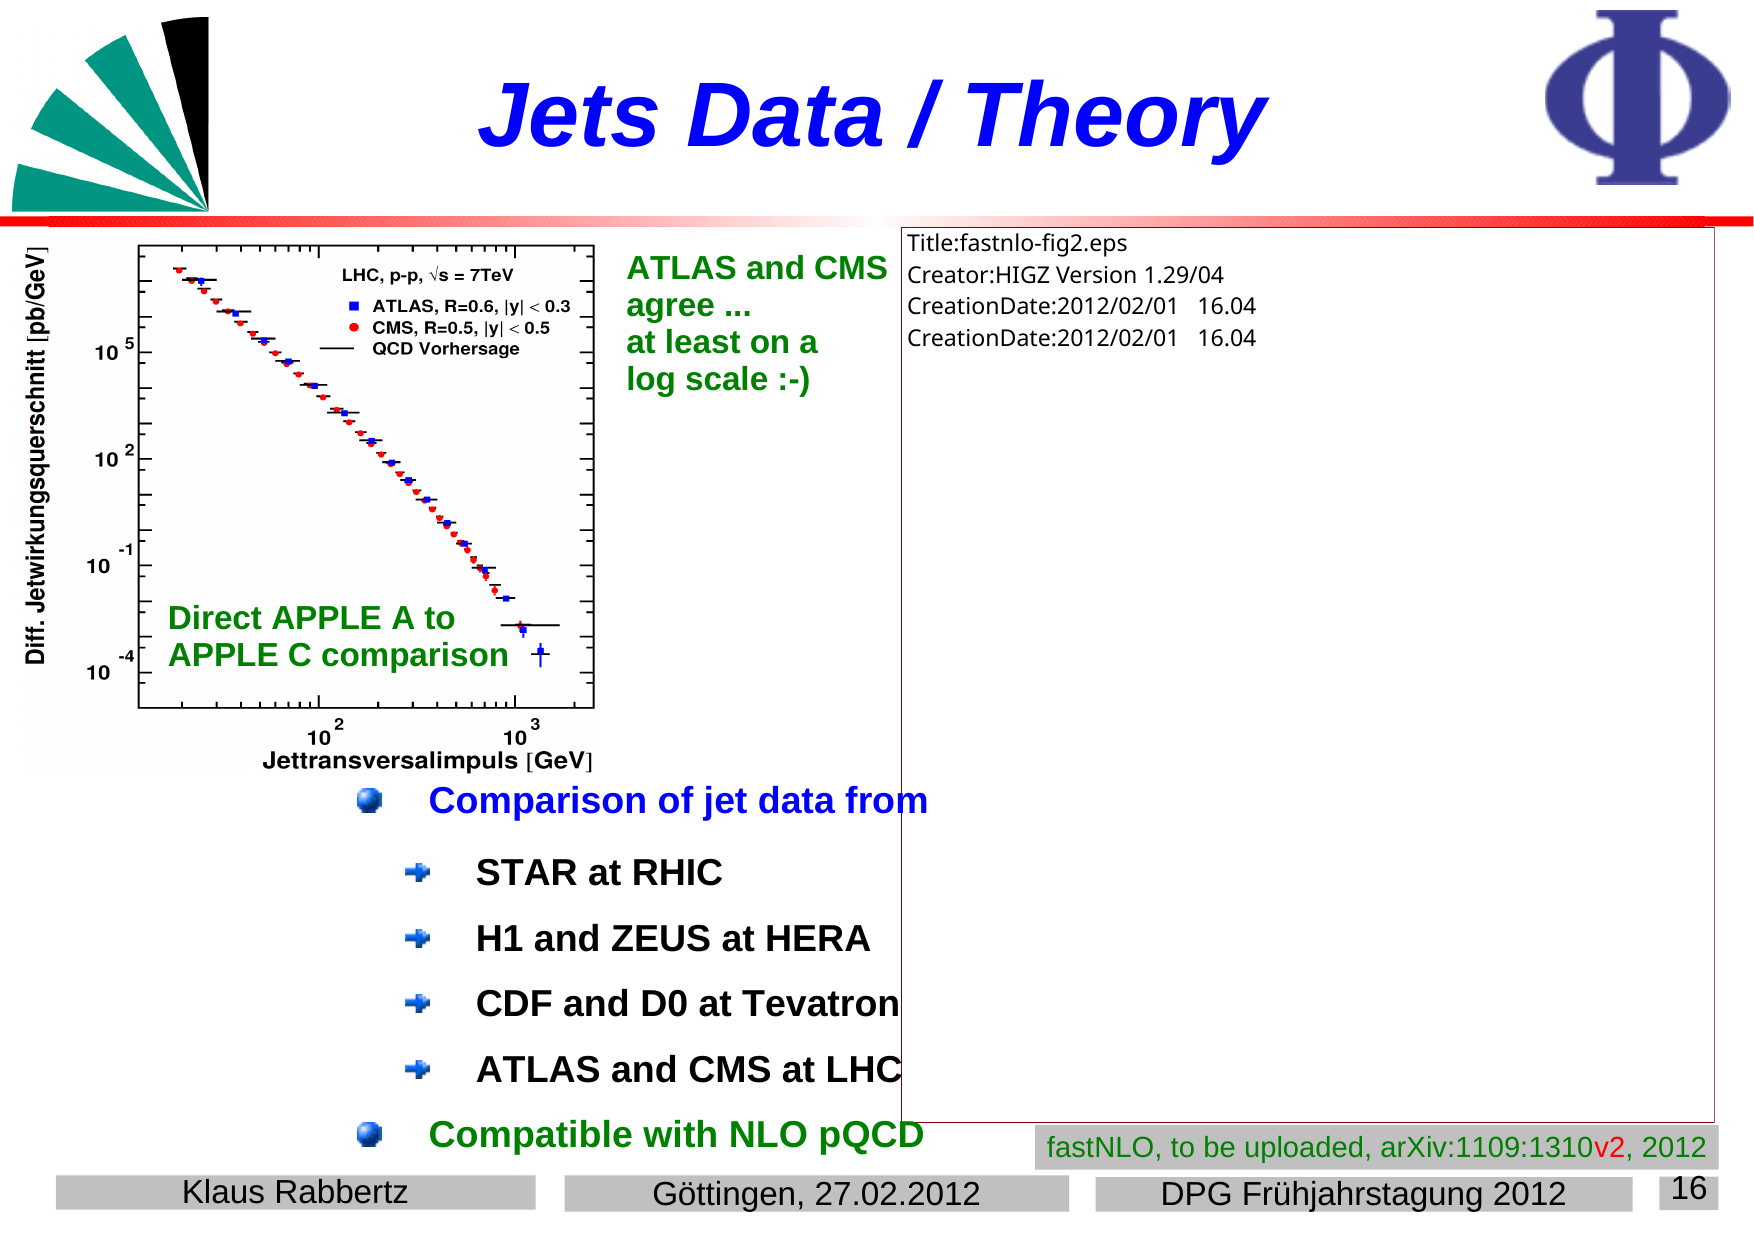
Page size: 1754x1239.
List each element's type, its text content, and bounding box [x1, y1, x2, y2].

text_box Direct APPLE A to APPLE C comparison [156, 593, 521, 680]
text_box ATLAS and CMS agree ... at least on a log scale :-) [614, 243, 899, 404]
picture [18, 239, 601, 775]
picture [12, 17, 209, 214]
title Jets Data / Theory [220, 22, 1525, 207]
picture [1545, 10, 1731, 185]
list Comparison of jet data from STAR at RHIC H1 and ZEUS at HERA CDF and D0 at Tevatron ATLAS and CMS at LHC Compatible with NLO pQCD [346, 780, 1081, 1157]
picture [899, 225, 1715, 1123]
text_box fastNLO, to be uploaded, arXiv:1109:1310v2, 2012 [1035, 1125, 1719, 1170]
